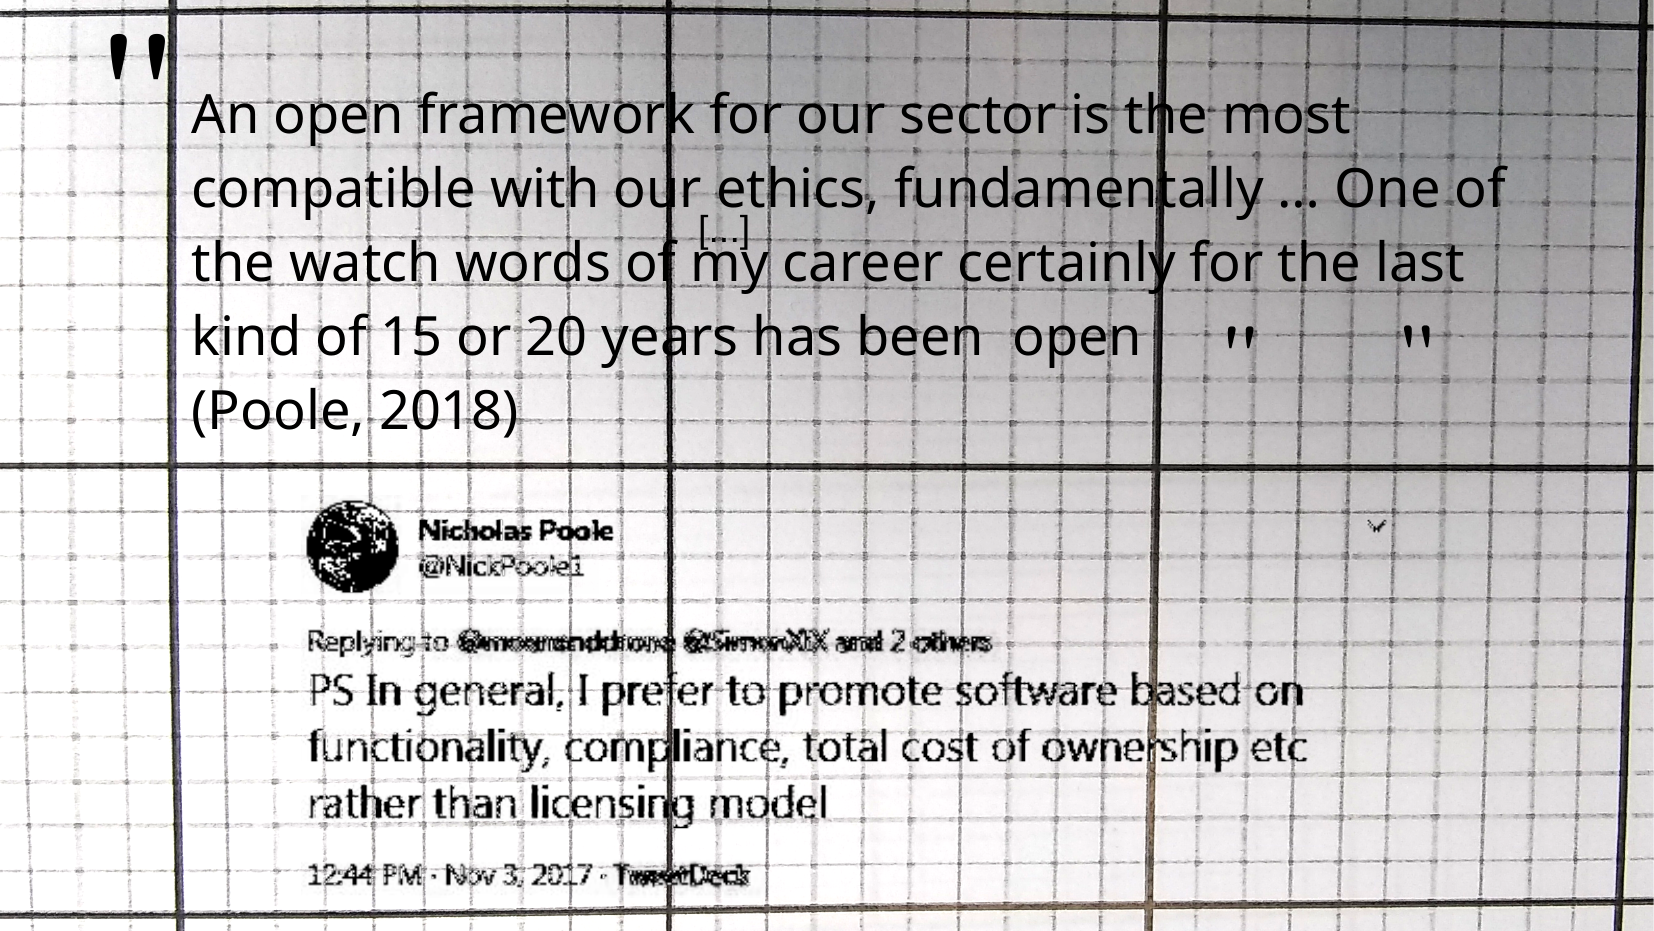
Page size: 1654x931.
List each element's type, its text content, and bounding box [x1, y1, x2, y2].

text_box [...] [683, 200, 802, 272]
text_box An open framework for our sector is the most compatible with our ethics, fundamentally … One of the watch words of my career certainly for the last kind of 15 or 20 years has been open (Poole, 2018) [177, 67, 1548, 478]
picture [0, 0, 1654, 931]
